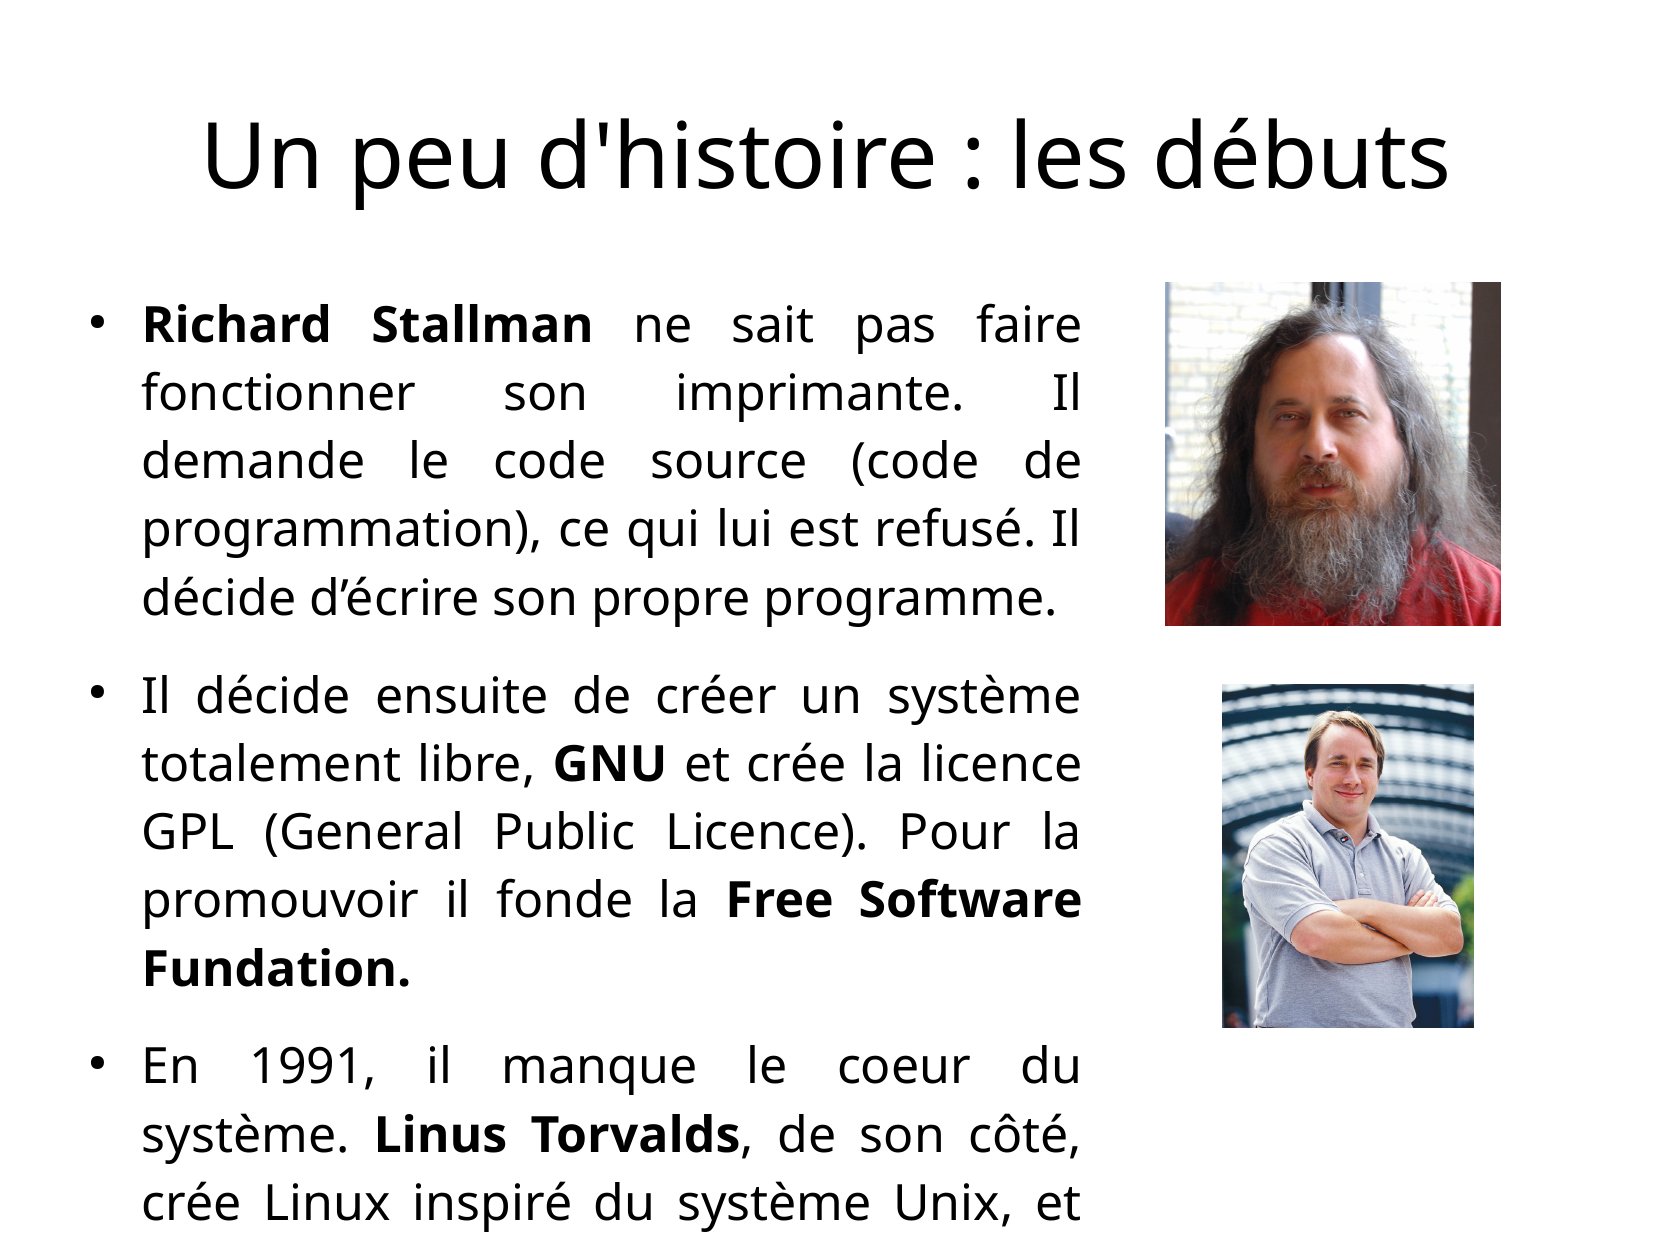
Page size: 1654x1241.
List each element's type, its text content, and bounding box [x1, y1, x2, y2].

list Richard Stallman ne sait pas faire fonctionner son imprimante. Il demande le code source (code de programmation), ce qui lui est refusé. Il décide d’écrire son propre programme. Il décide ensuite de créer un système totalement libre, GNU et crée la licence GPL (General Public Licence). Pour la promouvoir il fonde la Free Software Fundation. En 1991, il manque le coeur du système. Linus Torvalds, de son côté, crée Linux inspiré du système Unix, et le publie sous GPL. Le système devient GNU/Linux. [70, 288, 1083, 1008]
picture [1222, 684, 1474, 1028]
title Un peu d'histoire : les débuts [82, 49, 1571, 257]
picture [1165, 282, 1501, 626]
